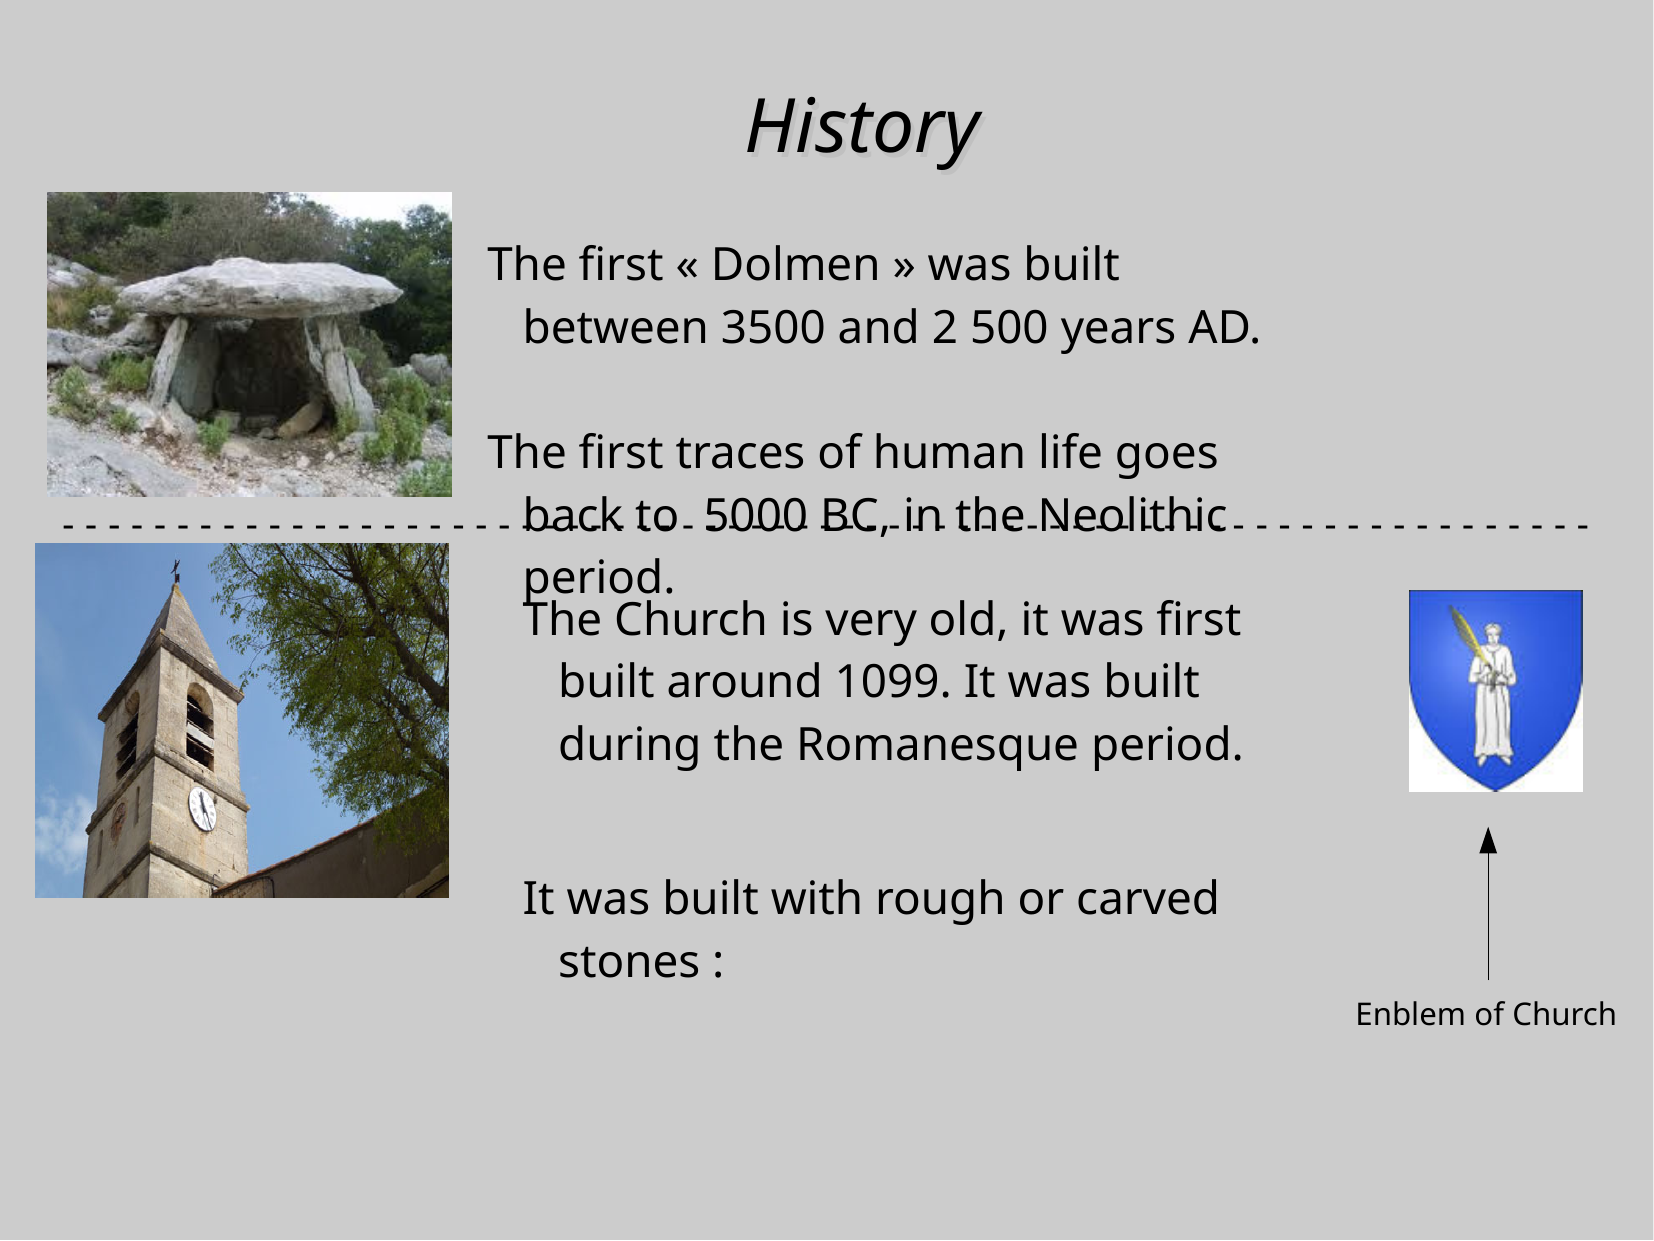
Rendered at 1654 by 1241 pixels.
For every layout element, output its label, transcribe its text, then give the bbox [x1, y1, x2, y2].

picture [35, 543, 449, 898]
text_box The first « Dolmen » was built between 3500 and 2 500 years AD. The first traces of human life goes back to 5000 BC, in the Neolithic period. [472, 224, 1288, 496]
text_box The Church is very old, it was first built around 1099. It was built during the Romanesque period. [507, 578, 1347, 703]
title History [118, 58, 1607, 190]
text_box - - - - - - - - - - - - - - - - - - - - - - - - - - - - - - - - - - - - - - - - - - - - - - - - - - - - - - - - - - - - - - - - - - - [47, 496, 1619, 553]
text_box Enblem of Church [1340, 984, 1654, 1099]
picture [47, 192, 452, 496]
picture [1409, 590, 1583, 792]
text_box It was built with rough or carved stones : [507, 858, 1371, 928]
